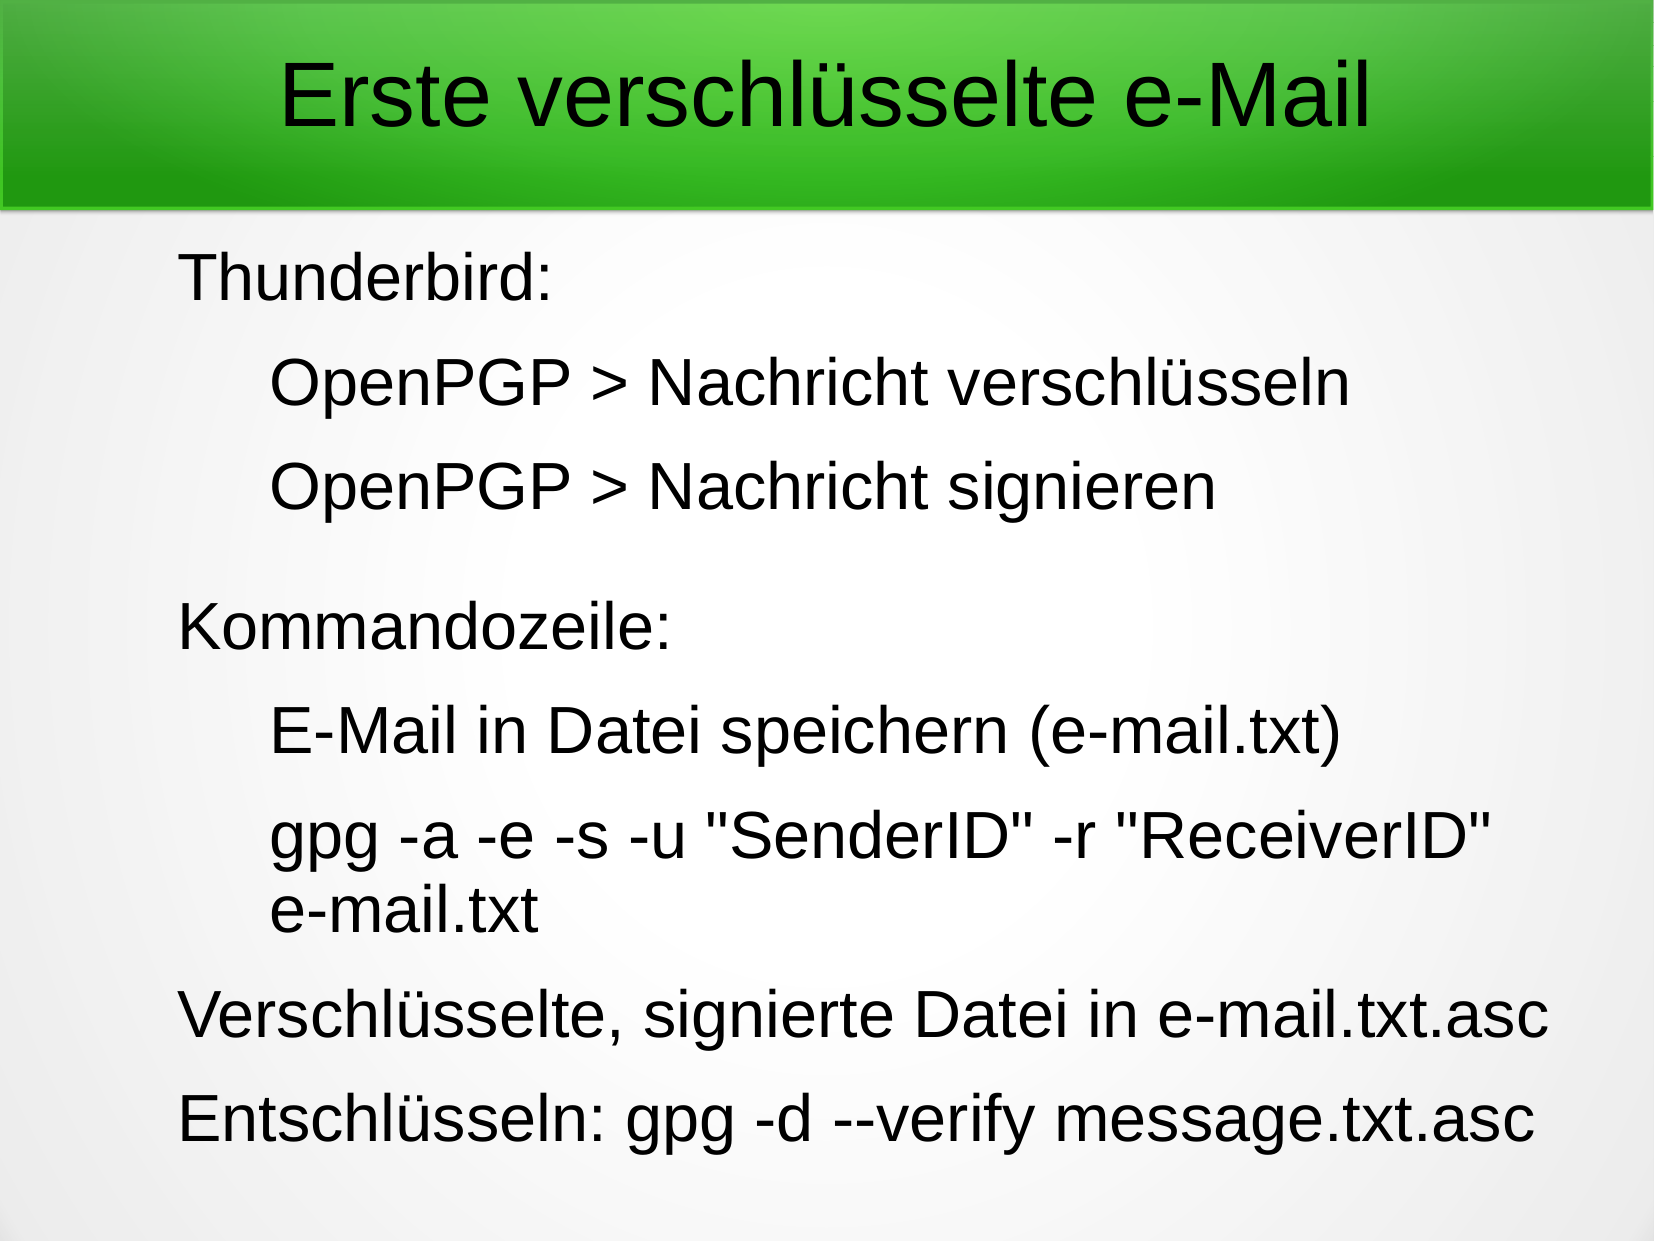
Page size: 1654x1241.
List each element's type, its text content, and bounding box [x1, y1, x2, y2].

list Thunderbird: OpenPGP > Nachricht verschlüsseln OpenPGP > Nachricht signieren Kommandozeile: E-Mail in Datei speichern (e-mail.txt) gpg -a -e -s -u "SenderID" -r "ReceiverID" e-mail.txt Verschlüsselte, signierte Datei in e-mail.txt.asc Entschlüsseln: gpg -d --verify message.txt.asc [106, 240, 1559, 1158]
title Erste verschlüsselte e-Mail [82, 23, 1571, 166]
